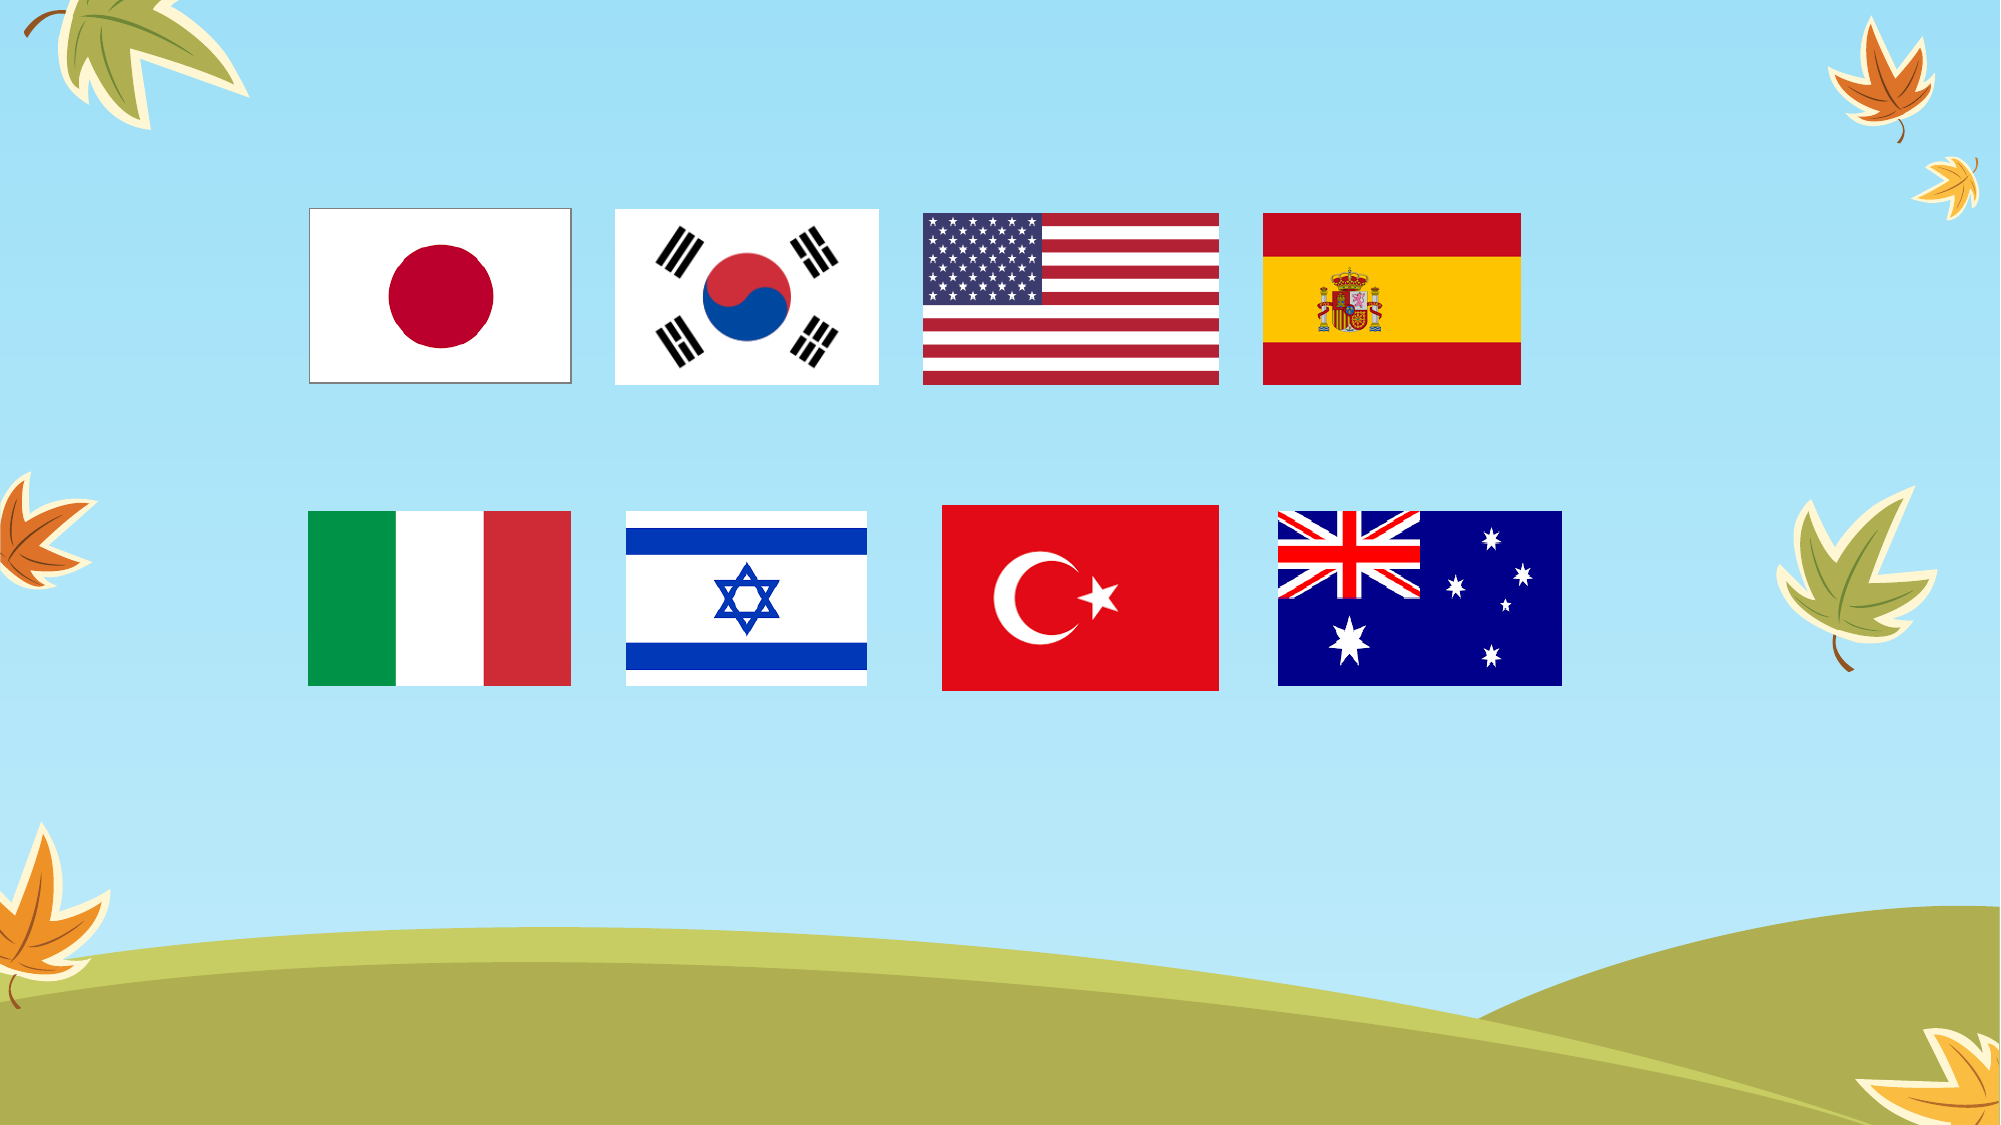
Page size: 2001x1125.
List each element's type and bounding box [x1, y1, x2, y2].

picture [310, 209, 571, 383]
picture [923, 213, 1219, 385]
picture [1278, 511, 1562, 686]
picture [308, 511, 571, 686]
picture [1263, 213, 1521, 385]
picture [615, 209, 879, 385]
picture [942, 506, 1219, 691]
picture [626, 511, 867, 686]
